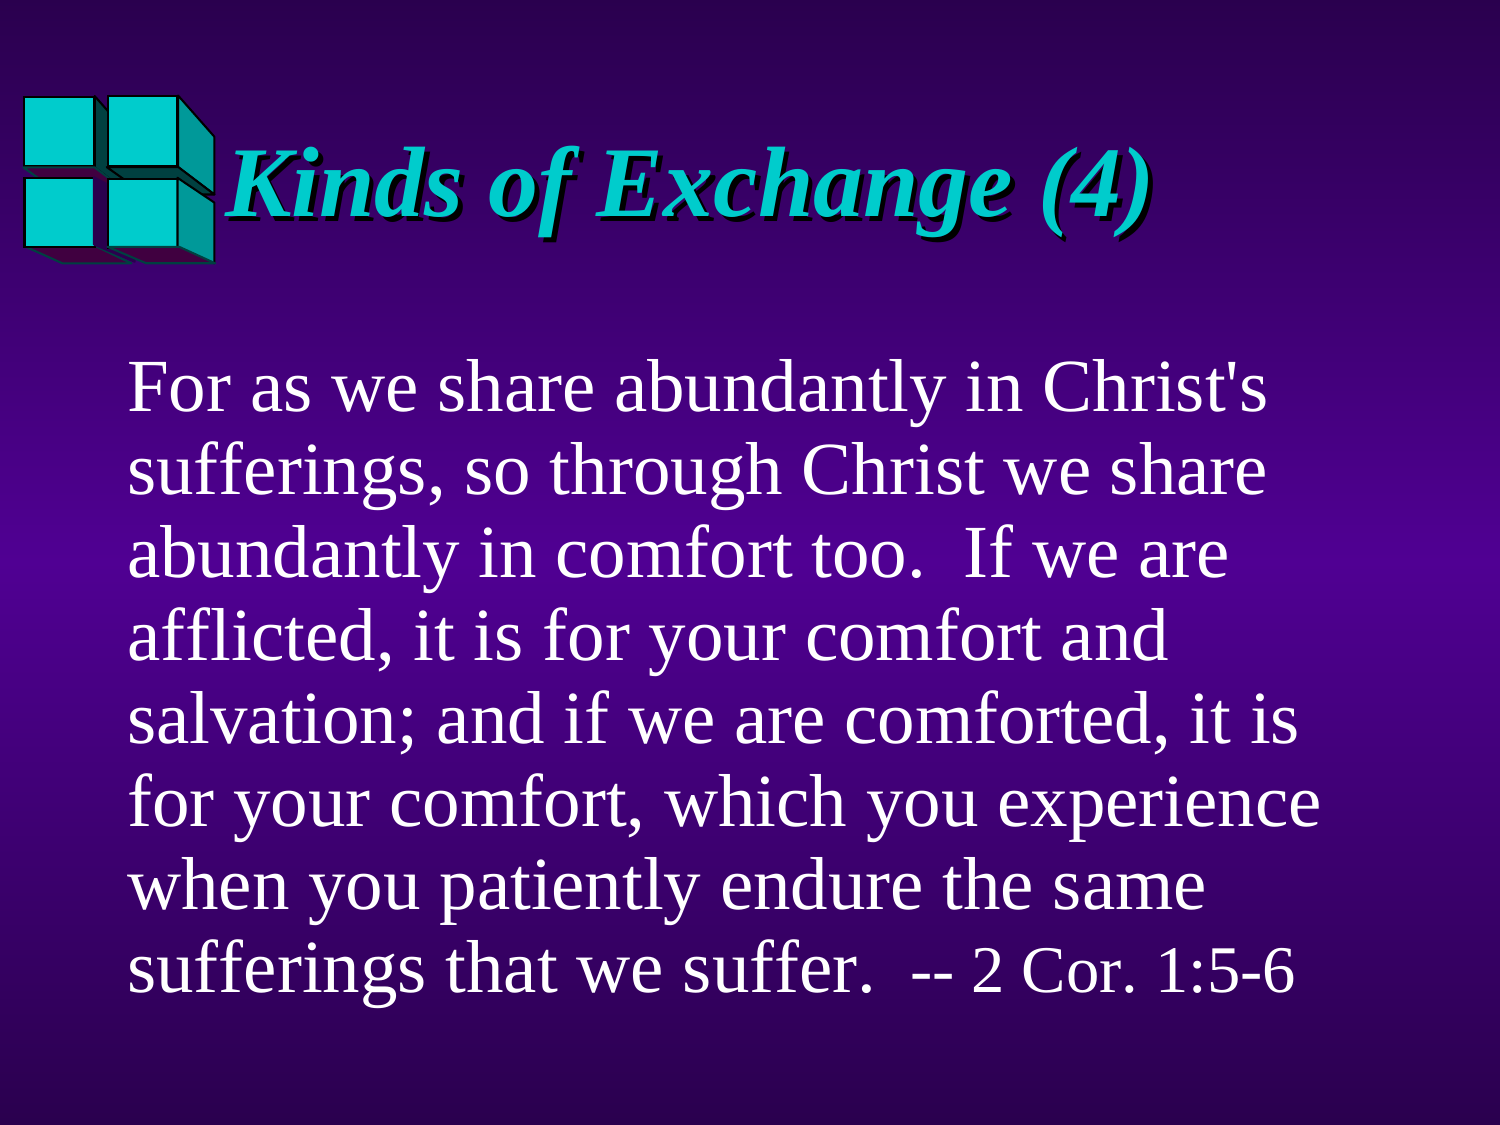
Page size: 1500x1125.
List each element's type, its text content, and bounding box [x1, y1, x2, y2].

title Kinds of Exchange (4) [224, 62, 1388, 303]
text_box For as we share abundantly in Christ's sufferings, so through Christ we share abundantly in comfort too. If we are afflicted, it is for your comfort and salvation; and if we are comforted, it is for your comfort, which you experience when you patiently endure the same sufferings that we suffer. -- 2 Cor. 1:5-6 [112, 337, 1388, 1017]
